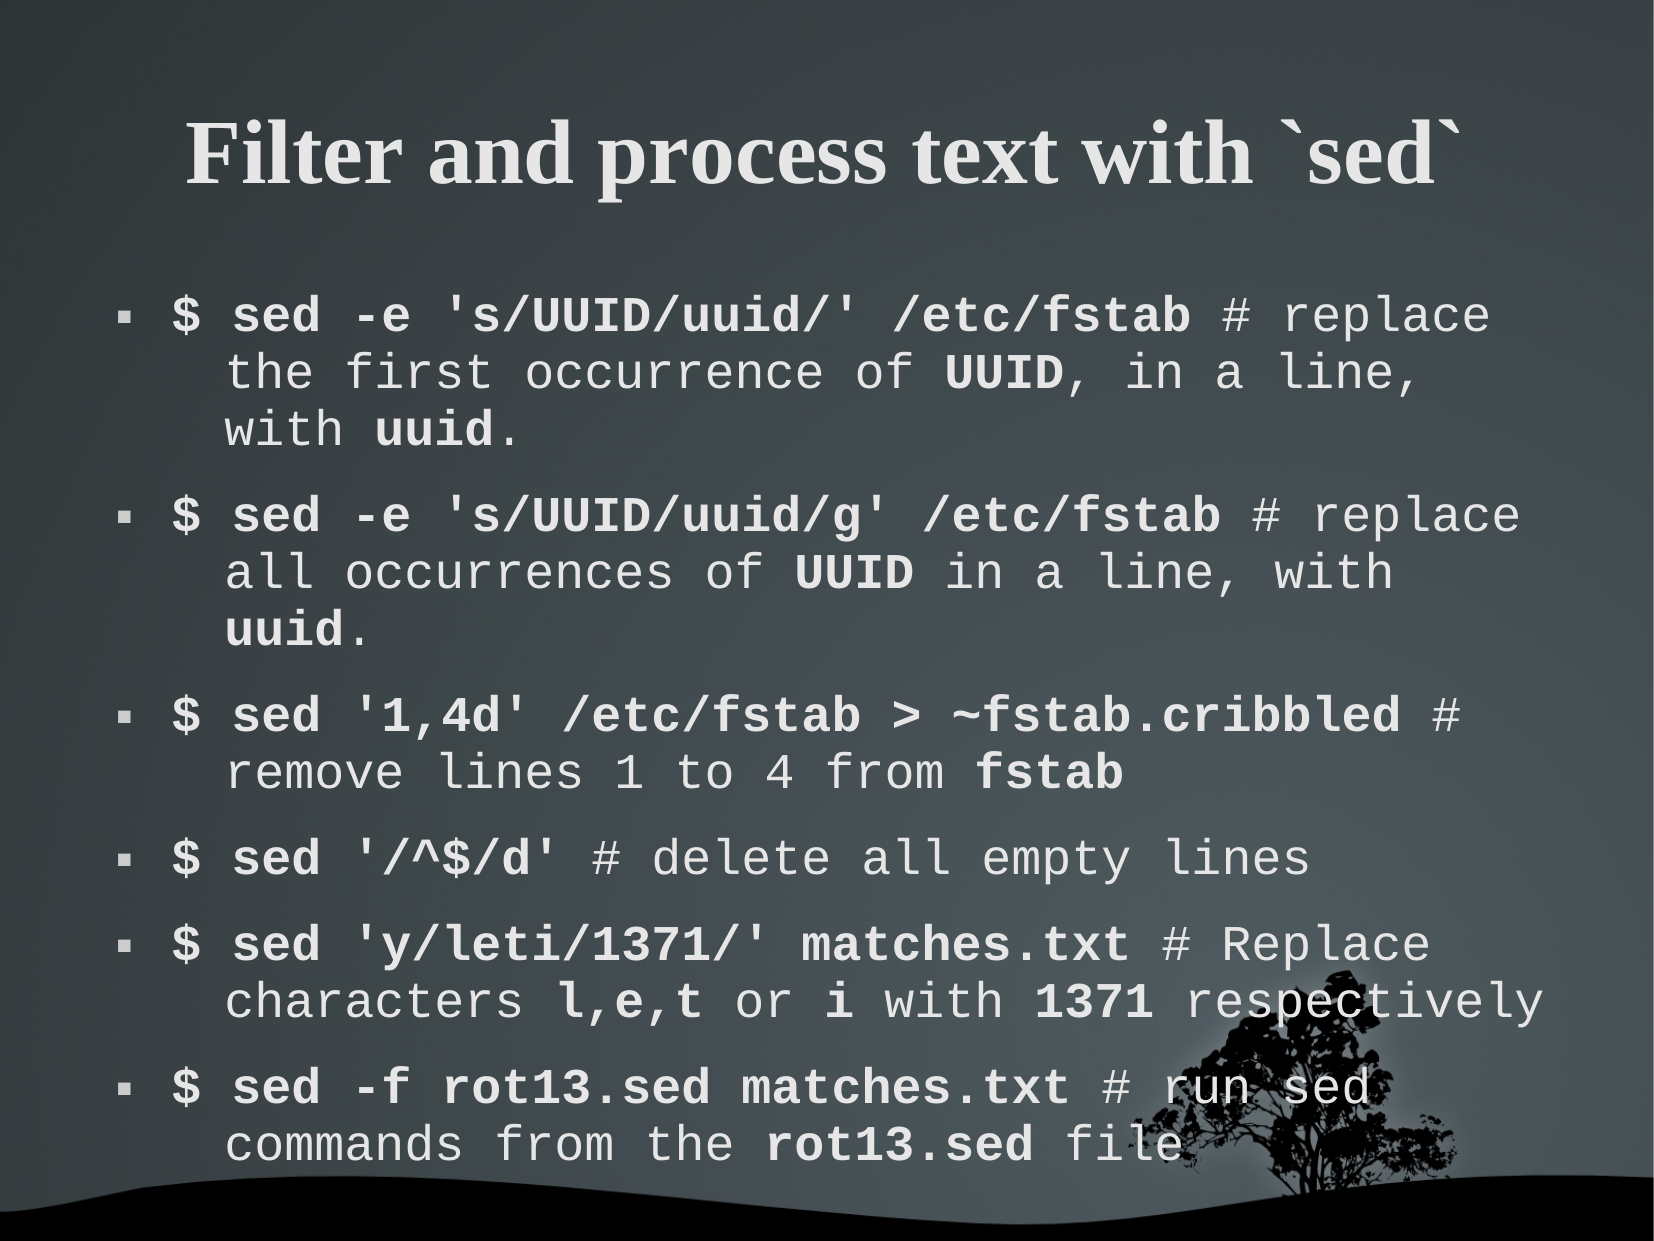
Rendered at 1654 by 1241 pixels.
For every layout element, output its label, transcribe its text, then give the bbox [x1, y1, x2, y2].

list $ sed -e 's/UUID/uuid/' /etc/fstab # replace the first occurrence of UUID, in a line, with uuid. $ sed -e 's/UUID/uuid/g' /etc/fstab # replace all occurrences of UUID in a line, with uuid. $ sed '1,4d' /etc/fstab > ~fstab.cribbled # remove lines 1 to 4 from fstab $ sed '/^$/d' # delete all empty lines $ sed 'y/leti/1371/' matches.txt # Replace characters l,e,t or i with 1371 respectively $ sed -f rot13.sed matches.txt # run sed commands from the rot13.sed file [82, 290, 1571, 1217]
title Filter and process text with `sed` [82, 33, 1571, 273]
picture [0, 0, 1654, 1241]
